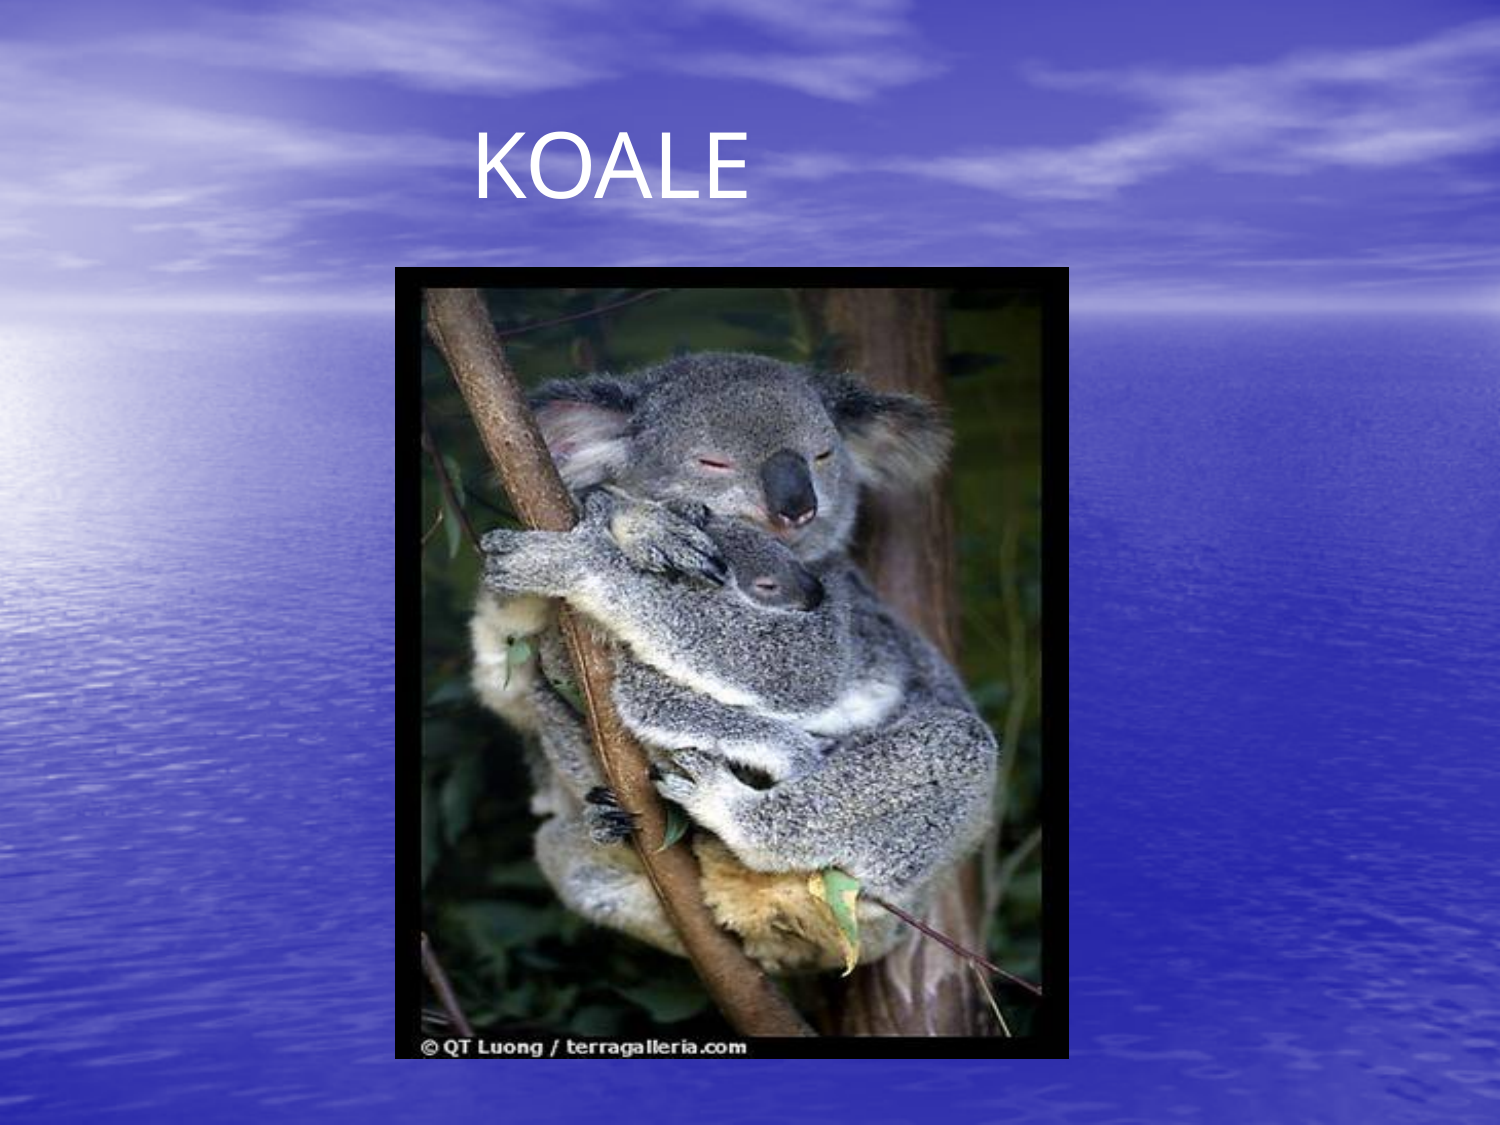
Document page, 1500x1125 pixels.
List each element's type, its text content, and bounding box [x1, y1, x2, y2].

picture [0, 0, 1500, 1125]
title KOALE [75, 47, 1425, 275]
